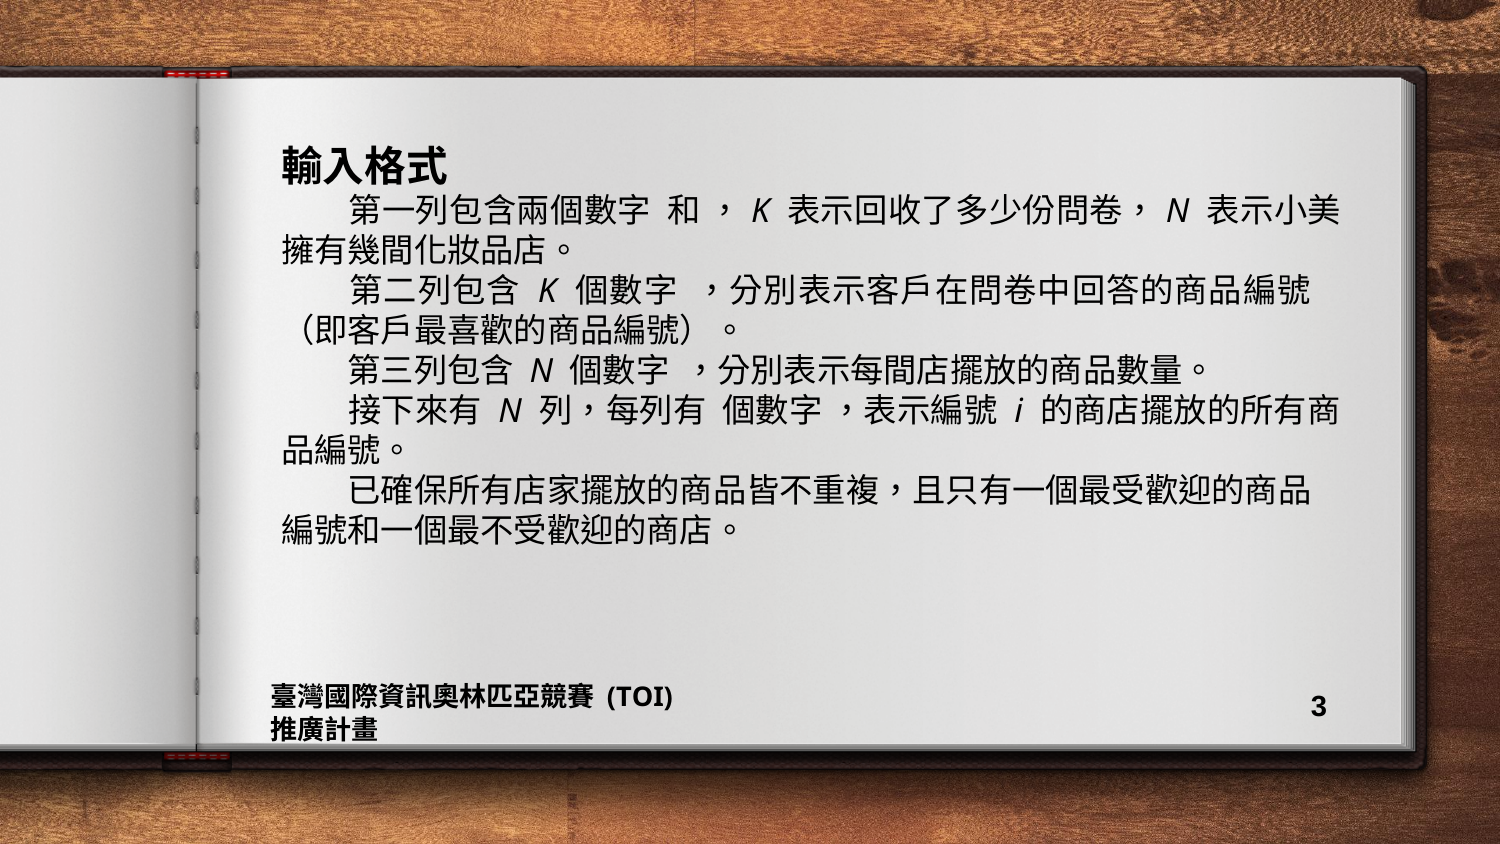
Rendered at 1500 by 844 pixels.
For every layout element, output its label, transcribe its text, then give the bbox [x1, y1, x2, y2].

text_box 輸入格式 第一列包含兩個數字 和 ，K 表示回收了多少份問卷，N 表示小美擁有幾間化妝品店。 第二列包含 K 個數字 ，分別表示客戶在問卷中回答的商品編號（即客戶最喜歡的商品編號）。 第三列包含 N 個數字 ，分別表示每間店擺放的商品數量。 接下來有 N 列，每列有 個數字 ，表示編號 i 的商店擺放的所有商品編號。 已確保所有店家擺放的商品皆不重複，且只有一個最受歡迎的商品編號和一個最不受歡迎的商店。 [266, 132, 1356, 528]
text_box 3 [1295, 672, 1386, 737]
